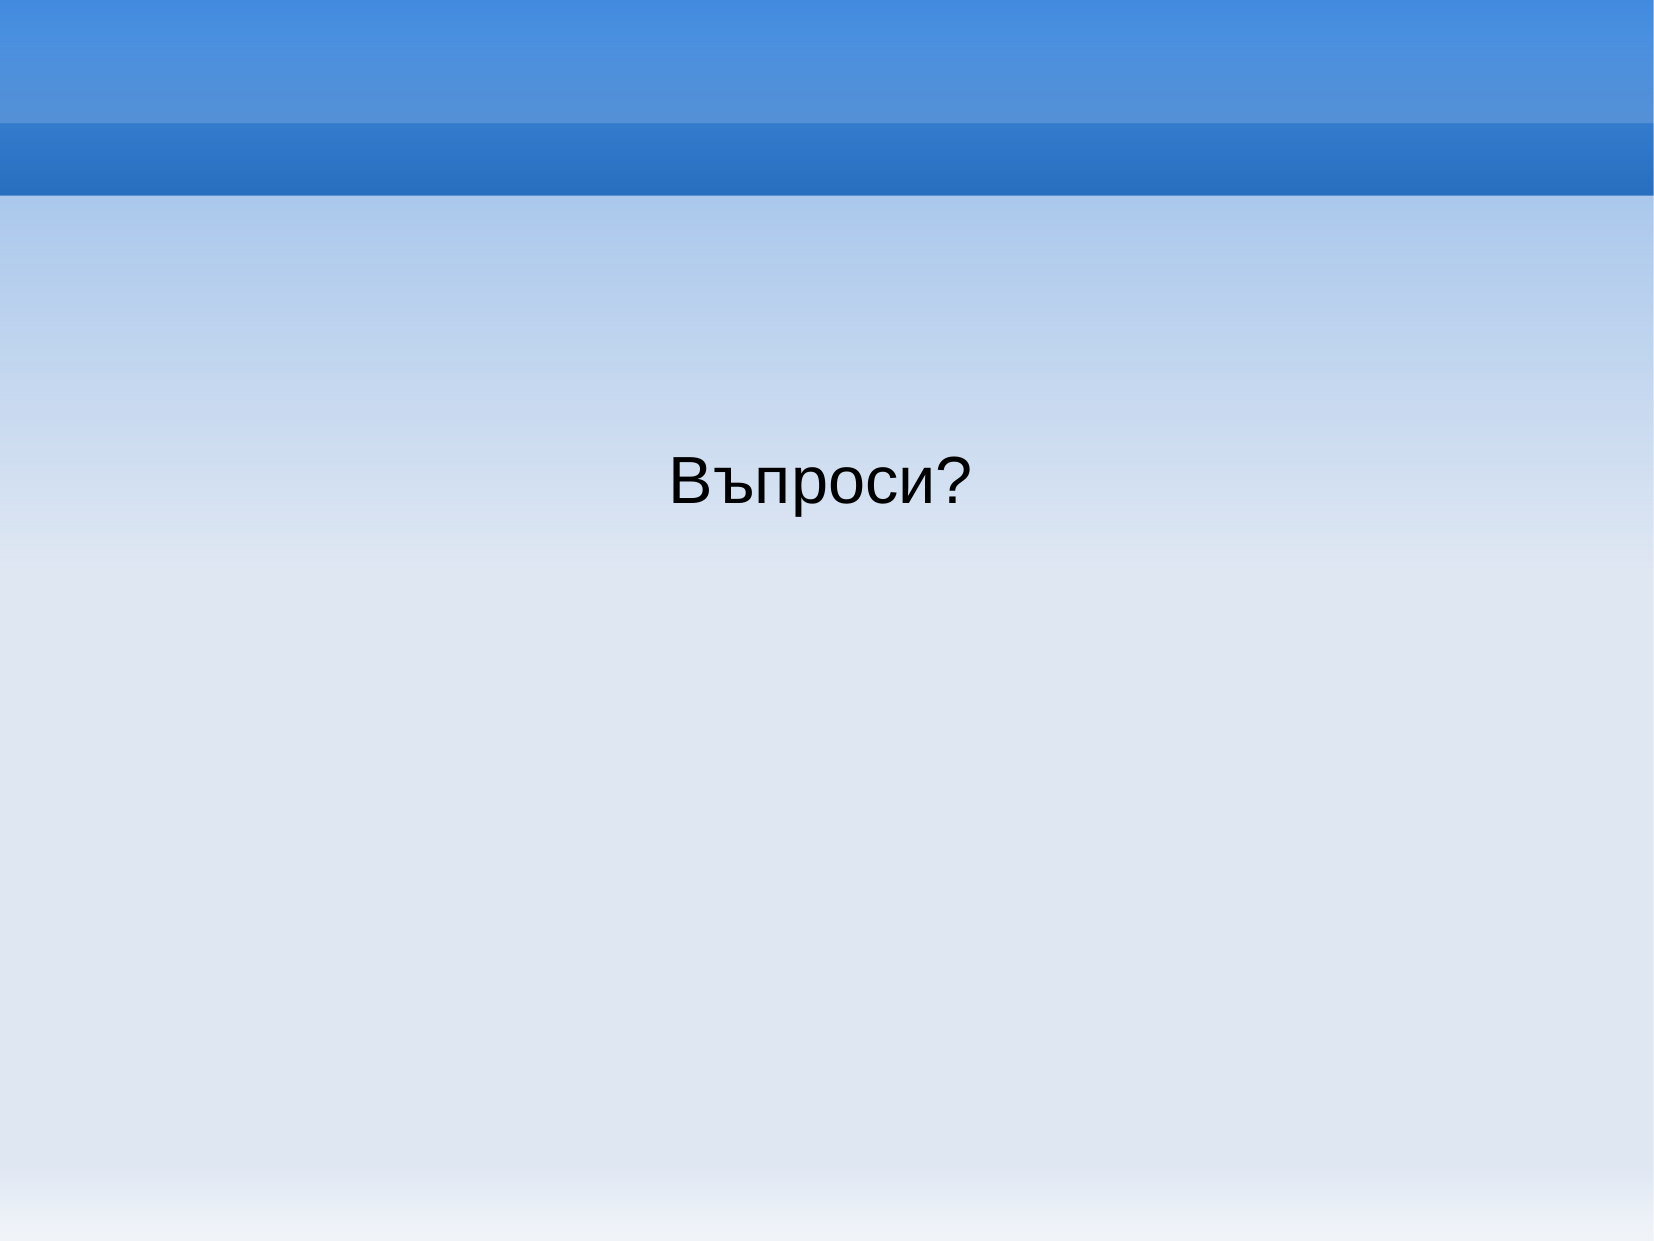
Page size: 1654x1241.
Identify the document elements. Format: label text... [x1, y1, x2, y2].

subtitle Въпроси? [76, 0, 1565, 1109]
picture [0, 0, 1654, 1241]
